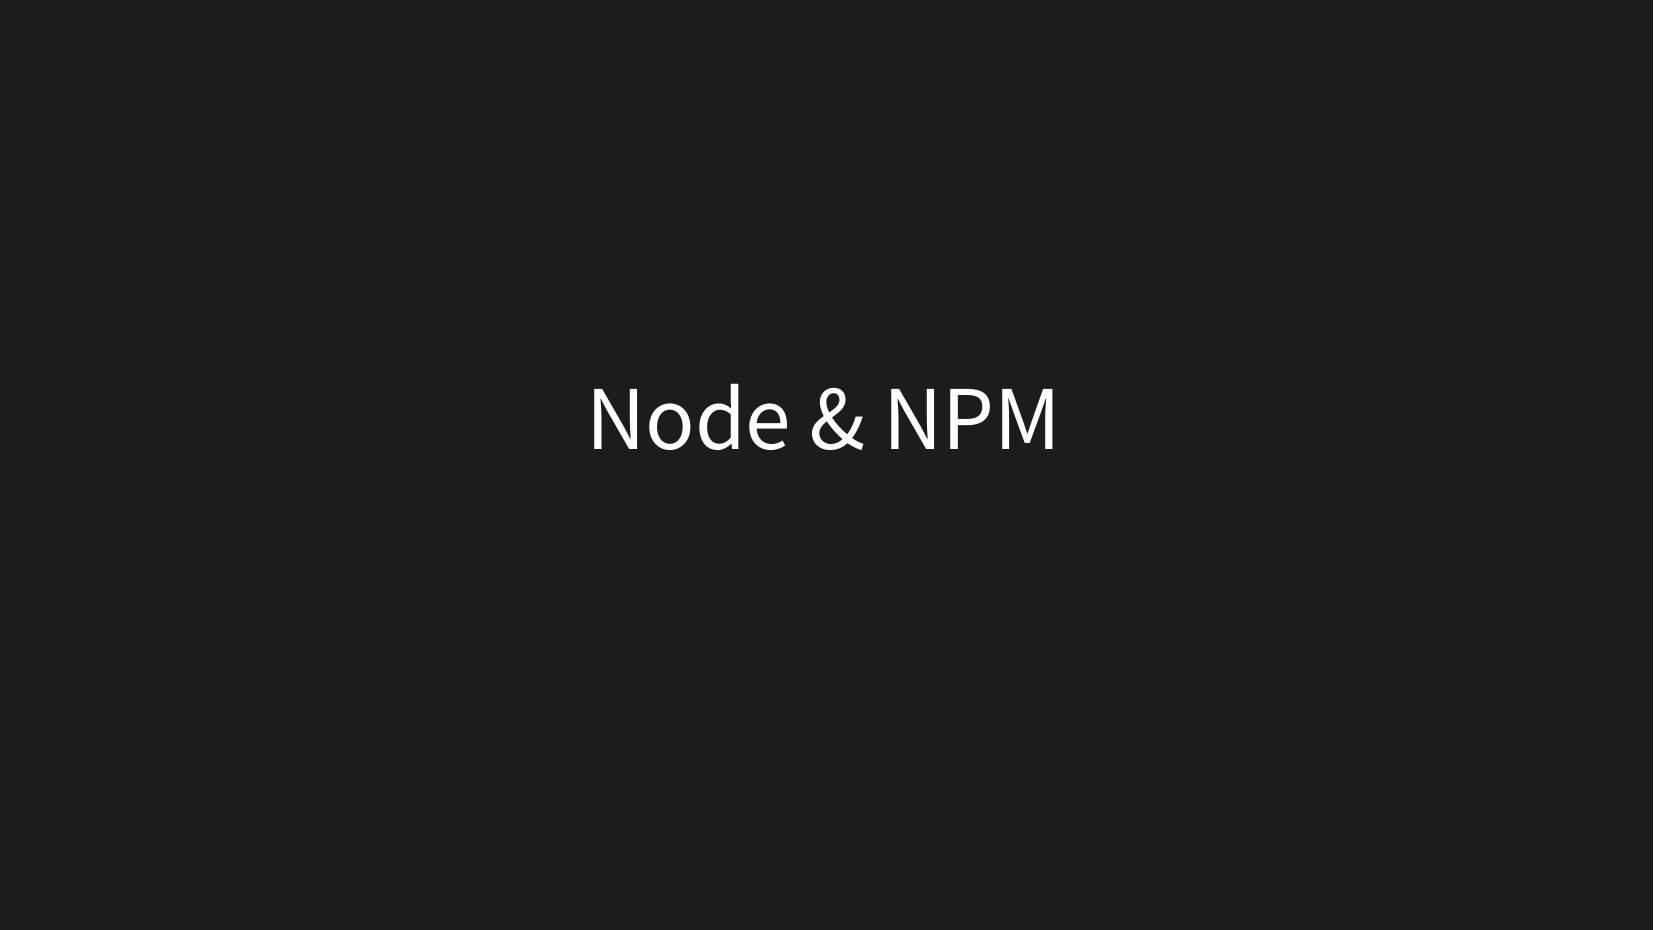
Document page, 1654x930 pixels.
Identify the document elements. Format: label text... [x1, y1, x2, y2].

title Node & NPM [0, 339, 1651, 495]
